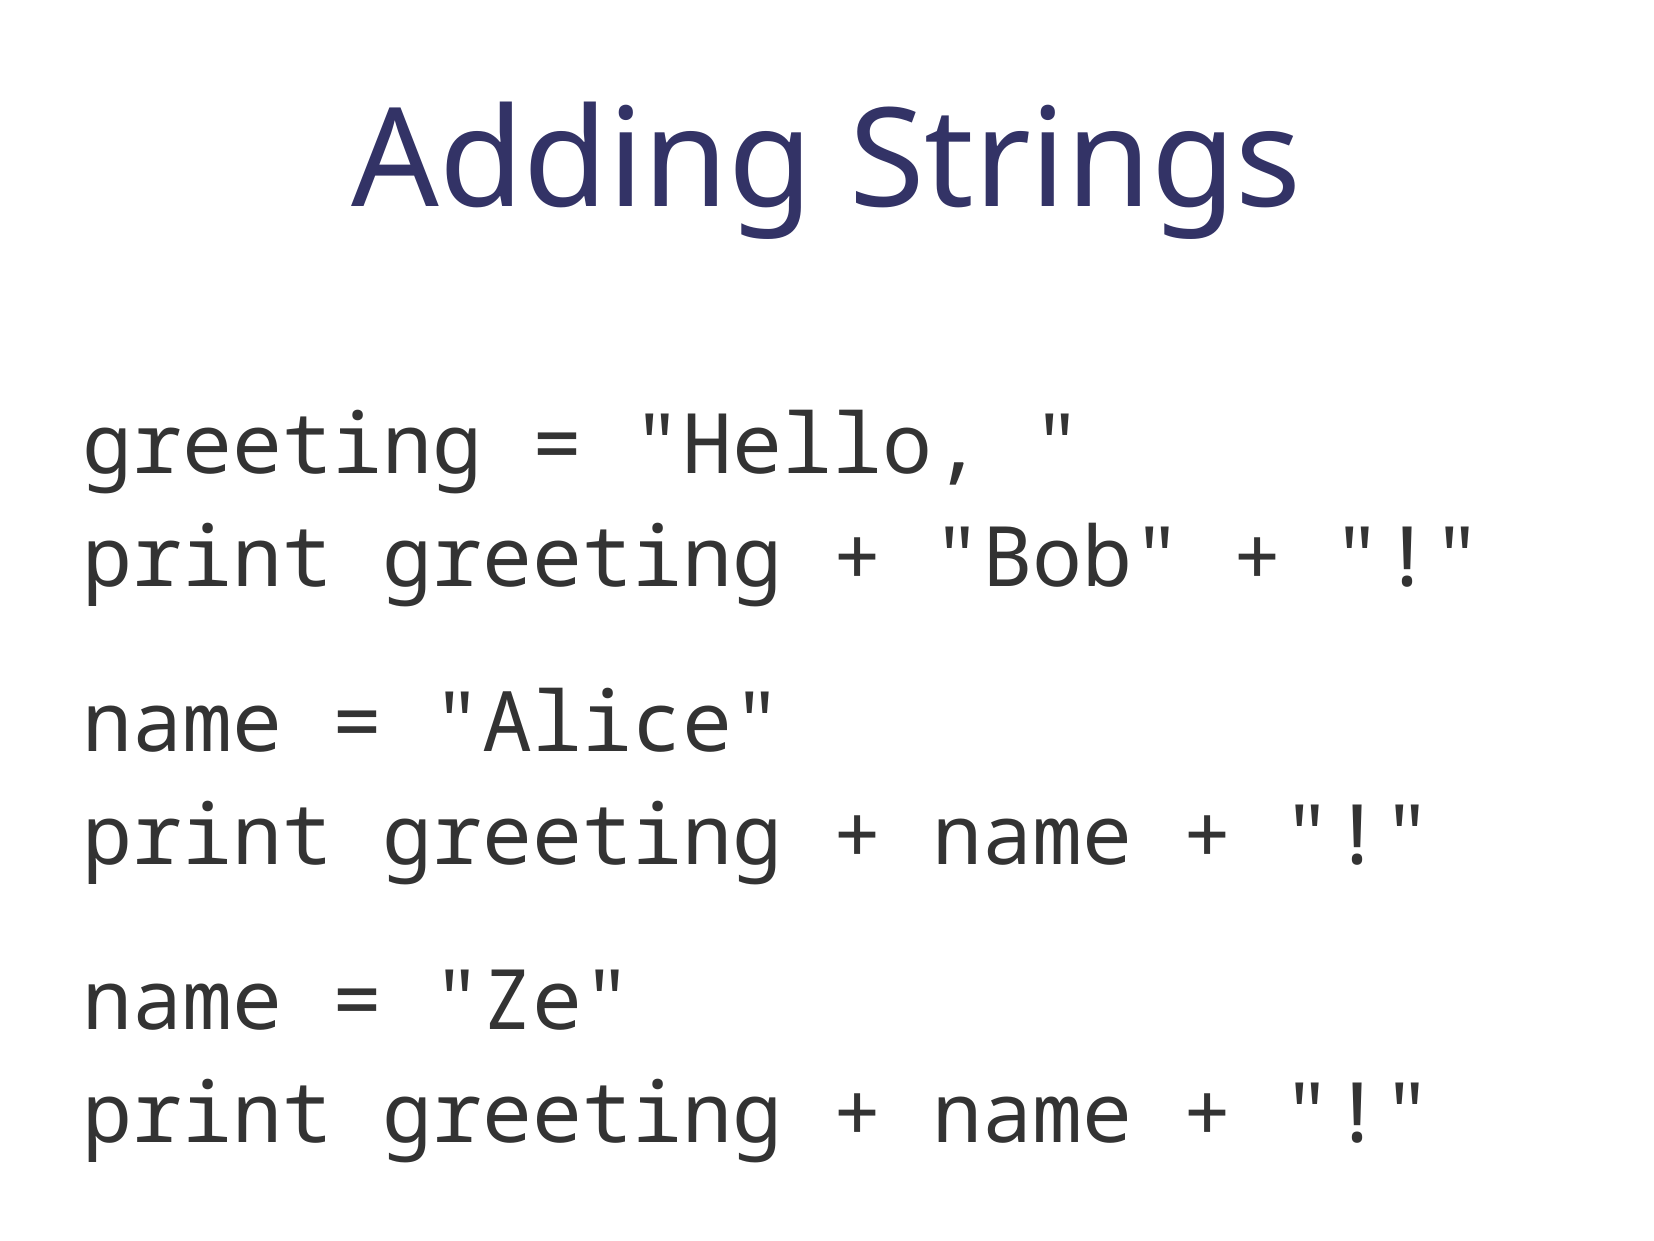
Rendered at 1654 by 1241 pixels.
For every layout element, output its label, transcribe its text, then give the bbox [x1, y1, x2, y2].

subtitle greeting = "Hello, " print greeting + "Bob" + "!" name = "Alice" print greeting + name + "!" name = "Ze" print greeting + name + "!" [82, 290, 1571, 1111]
title Adding Strings [82, 56, 1571, 250]
